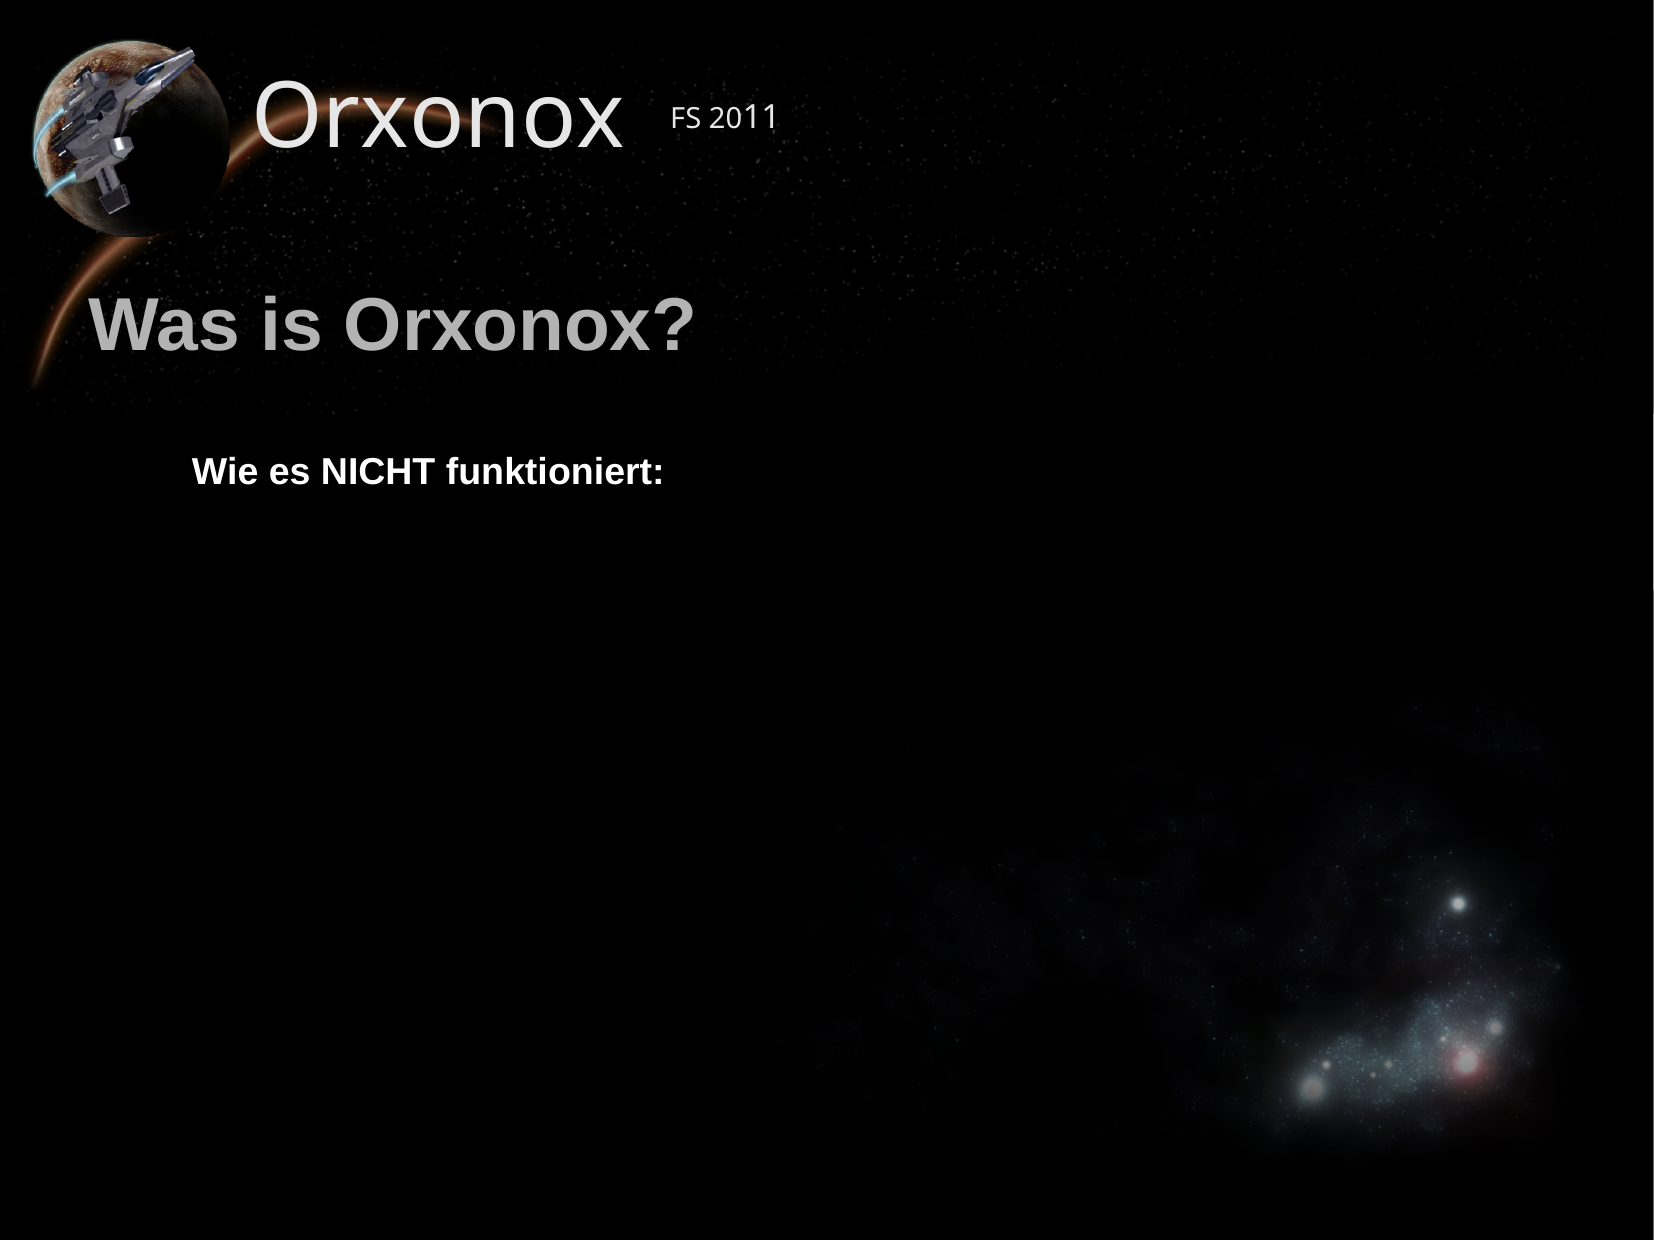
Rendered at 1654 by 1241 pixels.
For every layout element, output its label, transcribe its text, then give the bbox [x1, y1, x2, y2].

text_box Wie es NICHT funktioniert: [177, 442, 1329, 500]
title Was is Orxonox? [88, 273, 1577, 377]
picture [0, 0, 1654, 521]
picture [332, 590, 1654, 1240]
